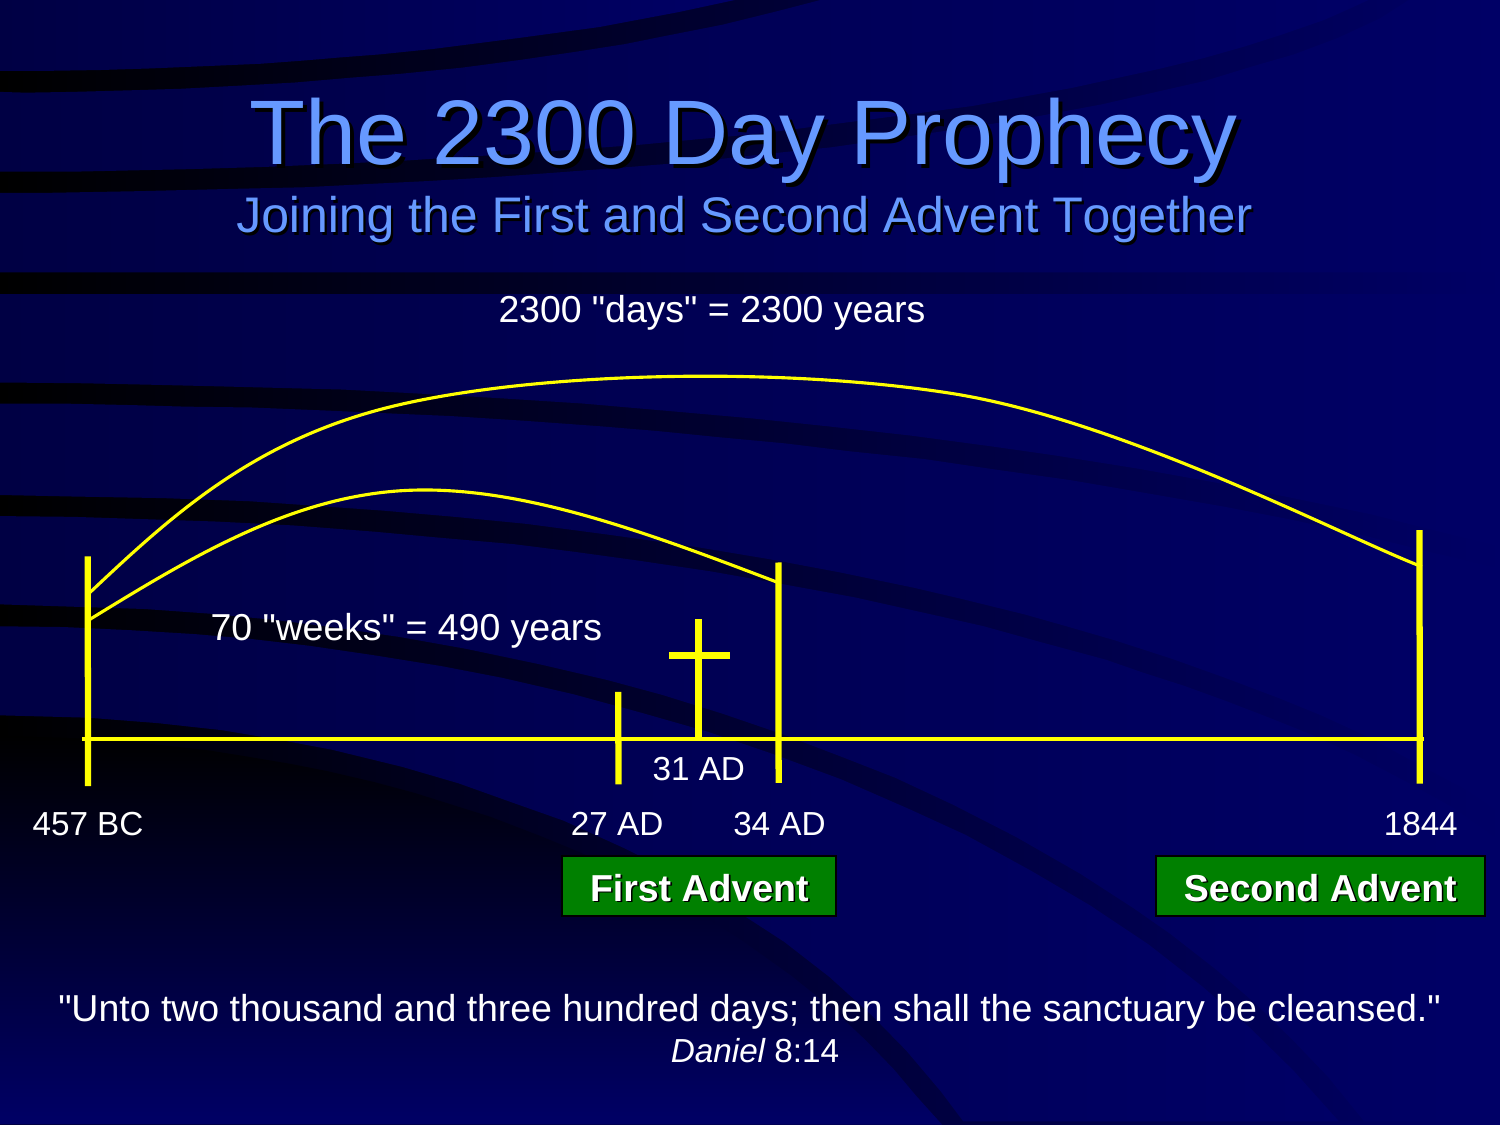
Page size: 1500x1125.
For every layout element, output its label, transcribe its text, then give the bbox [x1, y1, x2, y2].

text_box "Unto two thousand and three hundred days; then shall the sanctuary be cleansed." Daniel 8:14 [43, 976, 1467, 1077]
text_box 27 AD [555, 794, 679, 851]
text_box First Advent [562, 855, 837, 917]
text_box 2300 "days" = 2300 years [483, 277, 941, 338]
title The 2300 Day Prophecy Joining the First and Second Advent Together [65, 65, 1425, 230]
text_box 457 BC [17, 794, 159, 851]
text_box 1844 [1368, 794, 1473, 851]
text_box 31 AD [637, 739, 761, 795]
text_box Second Advent [1156, 855, 1485, 917]
text_box 70 "weeks" = 490 years [195, 595, 618, 656]
text_box 34 AD [718, 794, 841, 851]
